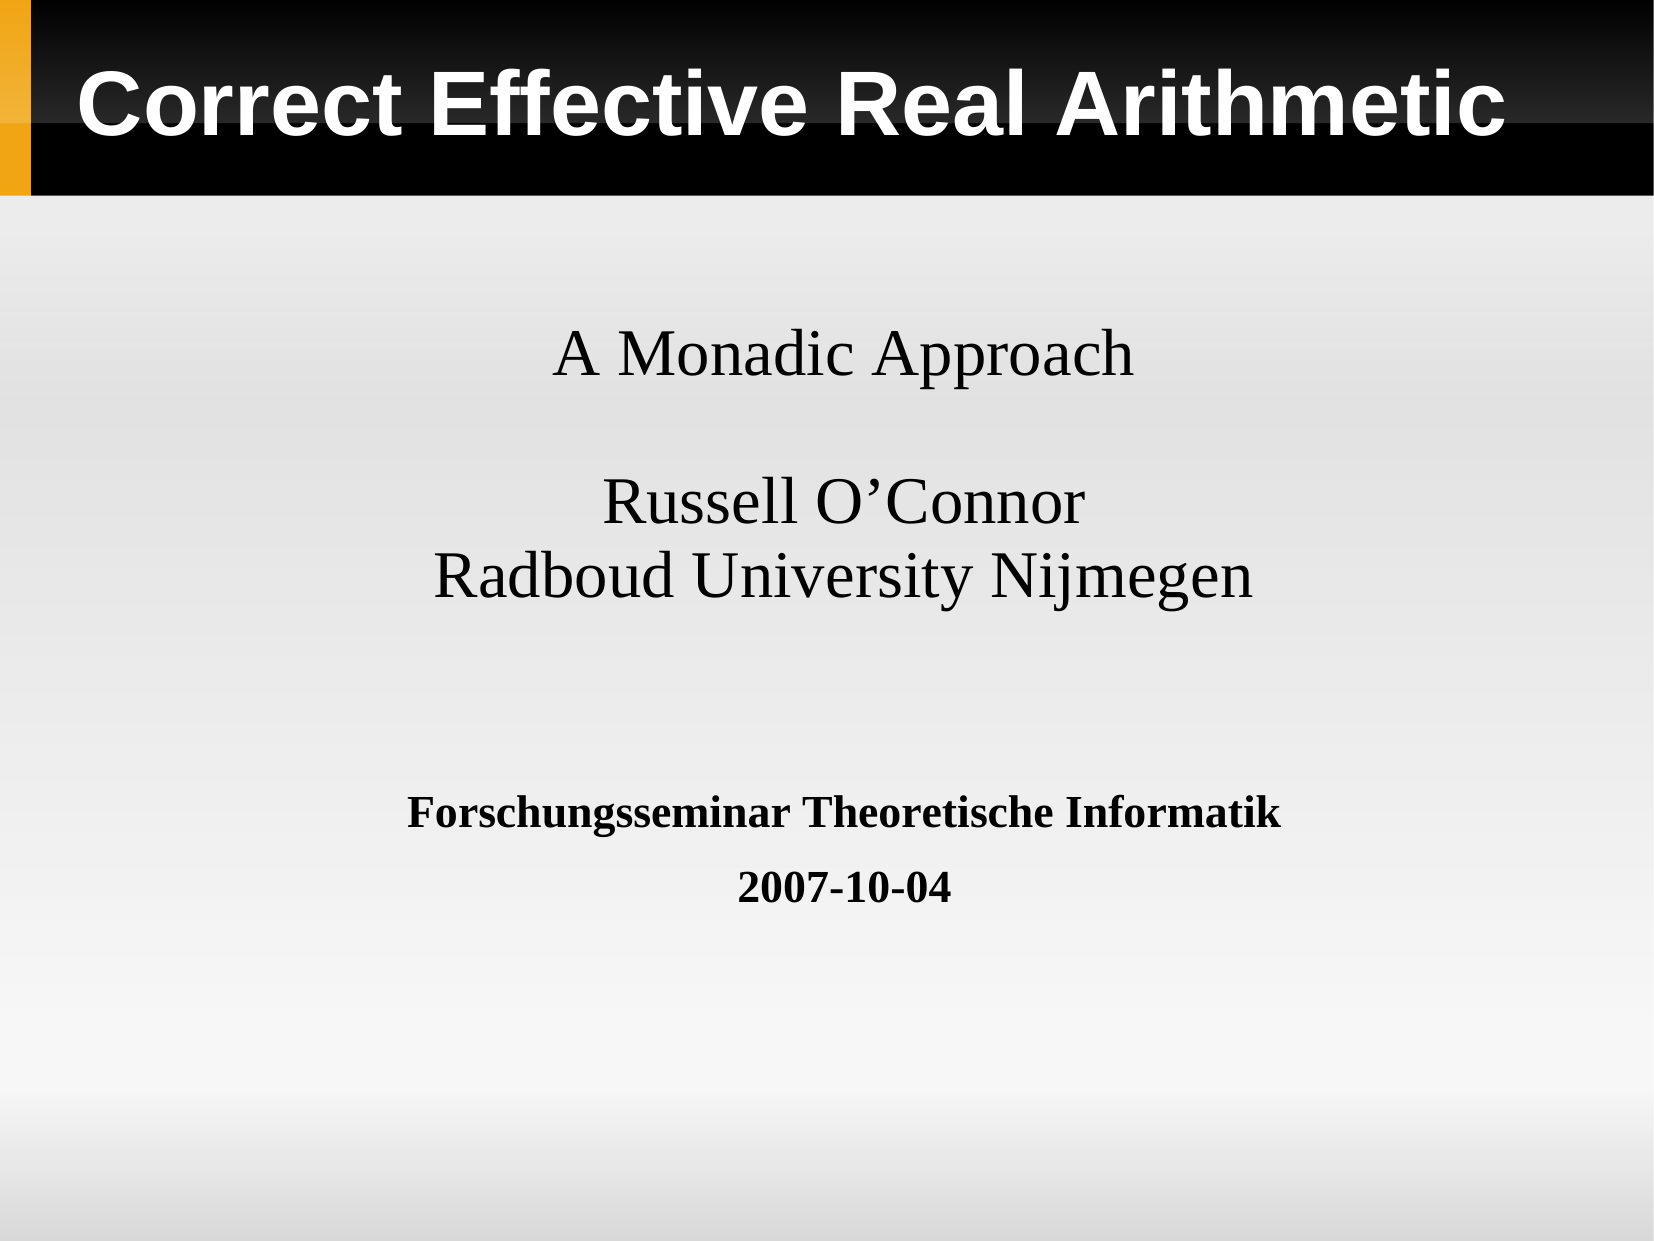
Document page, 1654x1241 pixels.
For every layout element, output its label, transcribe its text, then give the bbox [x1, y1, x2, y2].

picture [0, 0, 1654, 1241]
title Correct Effective Real Arithmetic [76, 0, 1565, 208]
subtitle A Monadic Approach Russell O’Connor Radboud University Nijmegen Forschungsseminar Theoretische Informatik 2007-10-04 [82, 224, 1571, 1175]
